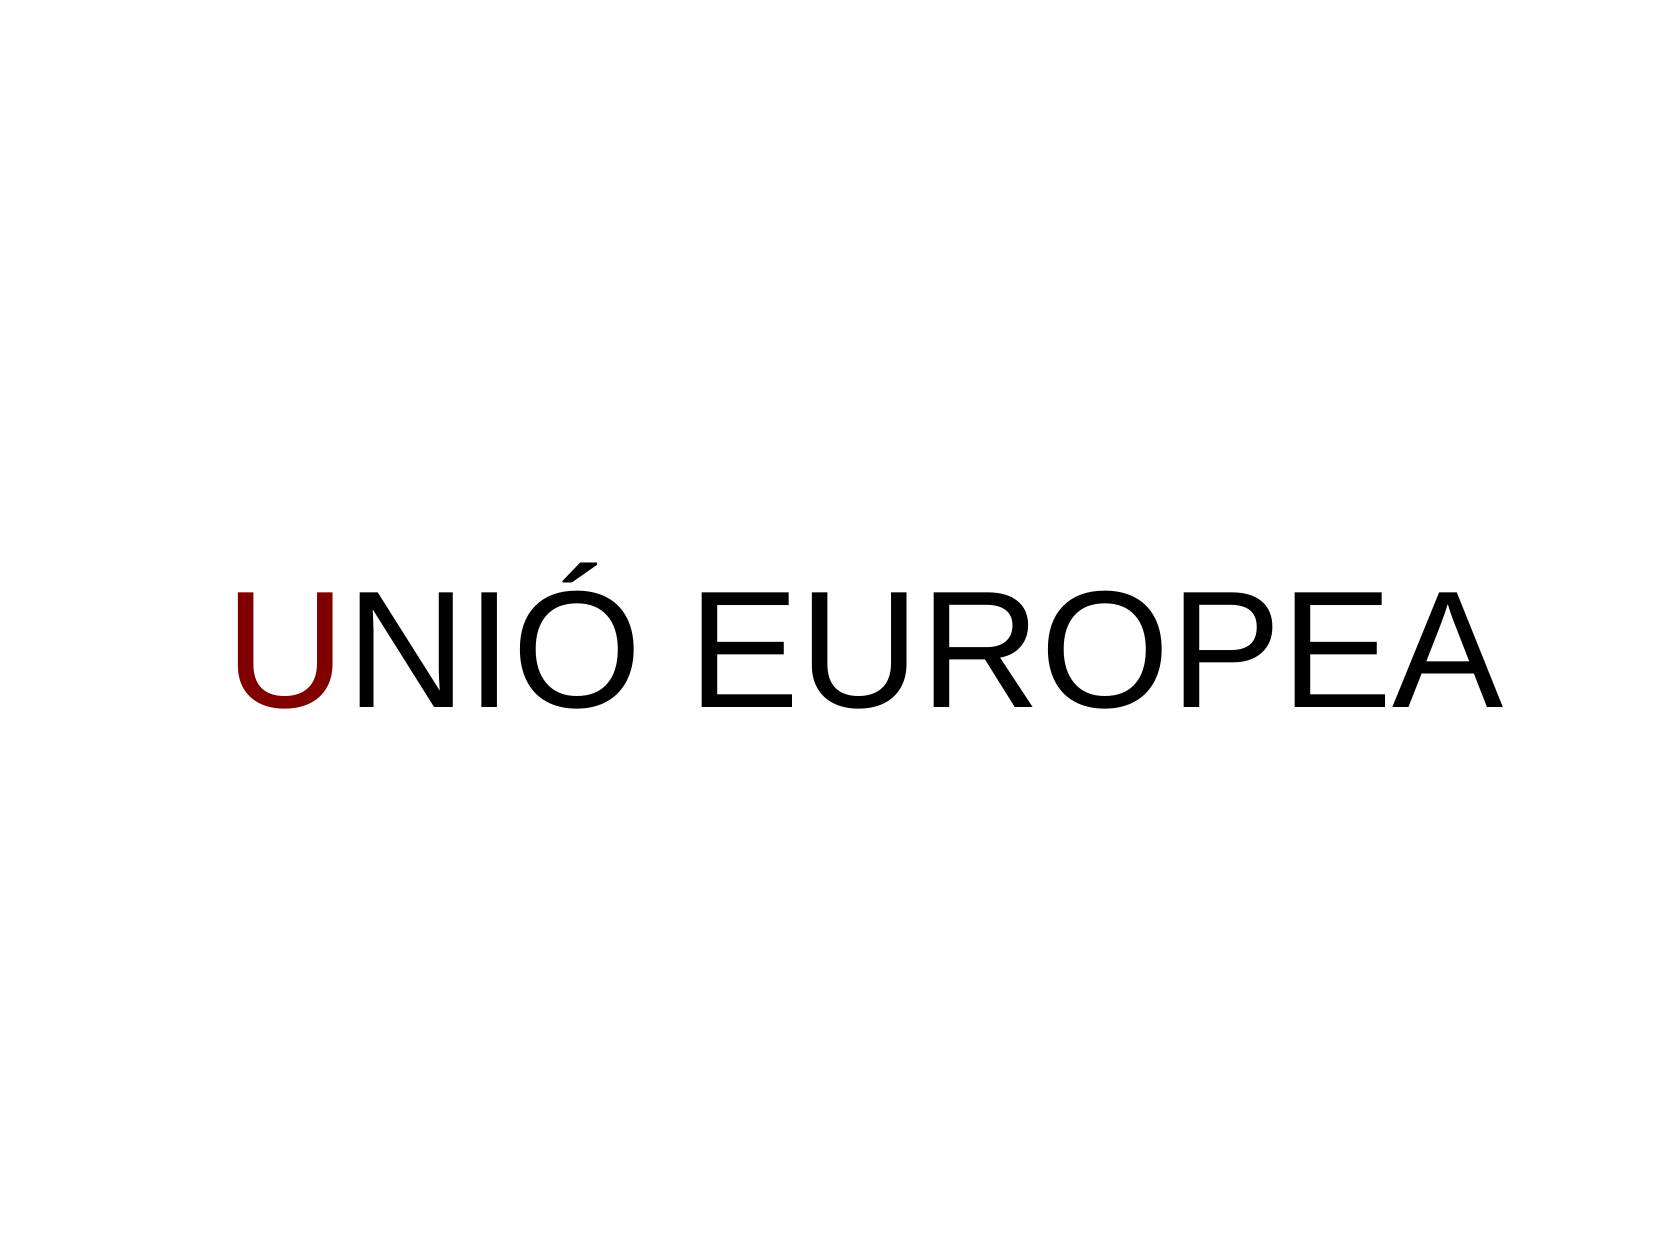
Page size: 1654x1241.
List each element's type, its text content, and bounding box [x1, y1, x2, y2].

list UNIÓ EUROPEA [82, 290, 1571, 1010]
